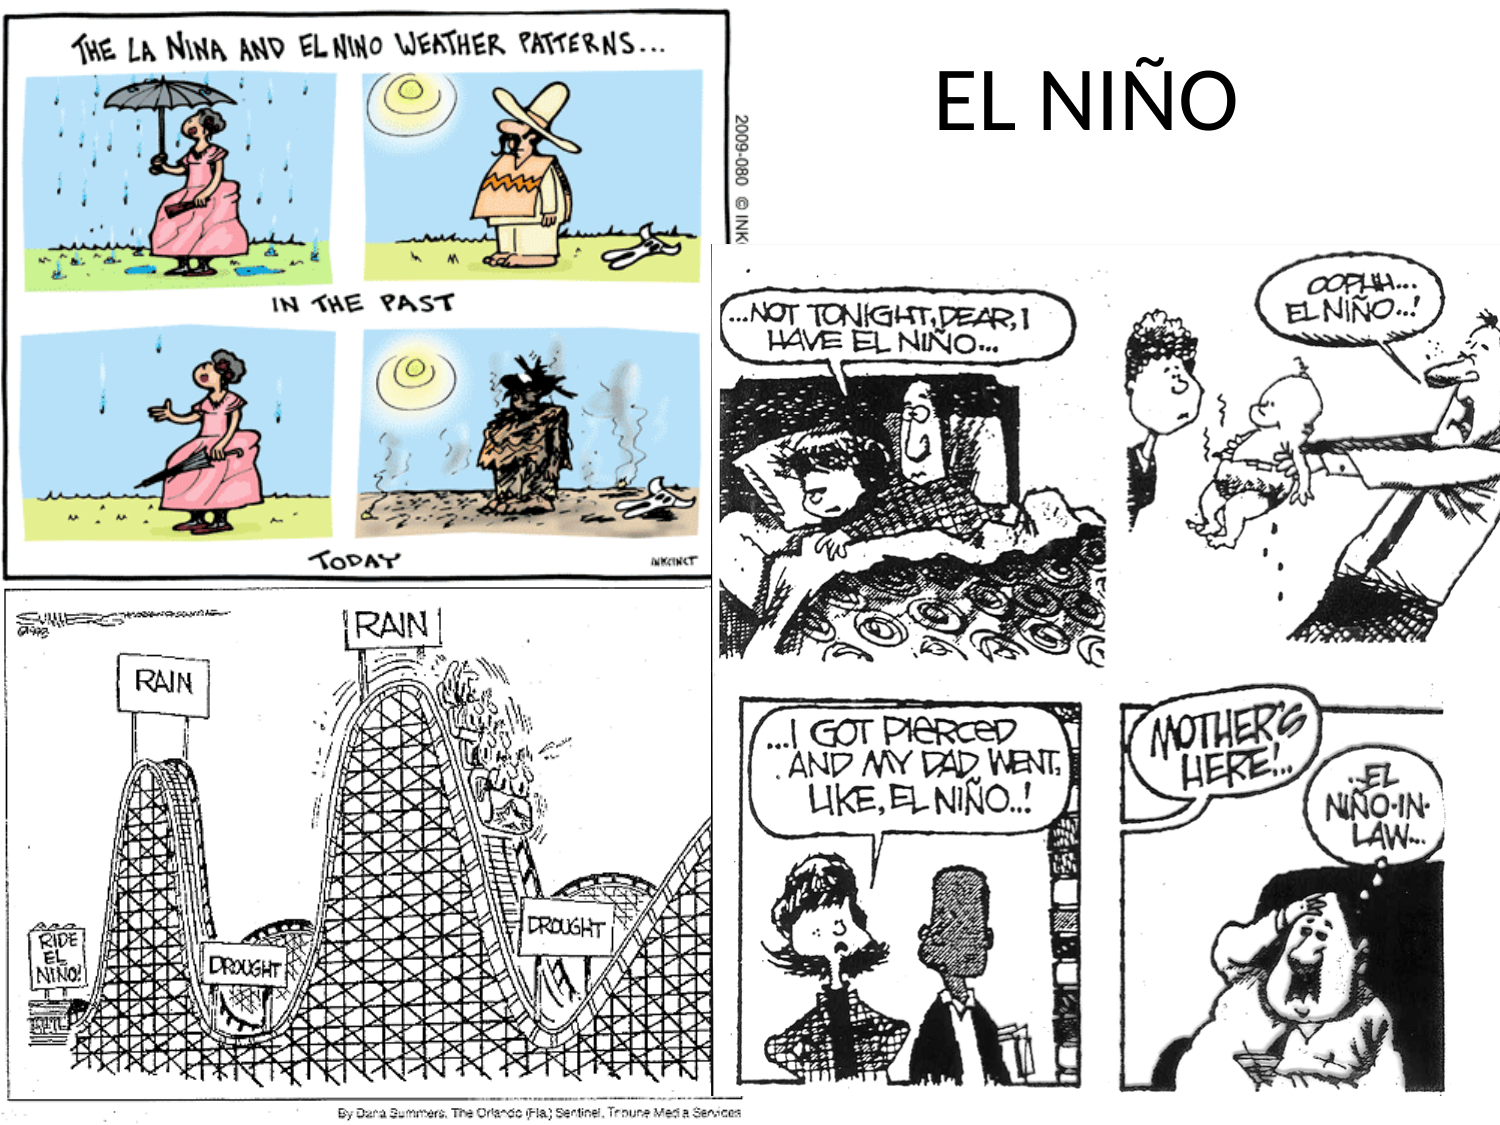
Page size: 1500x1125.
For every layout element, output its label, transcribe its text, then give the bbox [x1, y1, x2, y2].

picture [0, 7, 1500, 1125]
title EL NIÑO [702, 0, 1471, 188]
